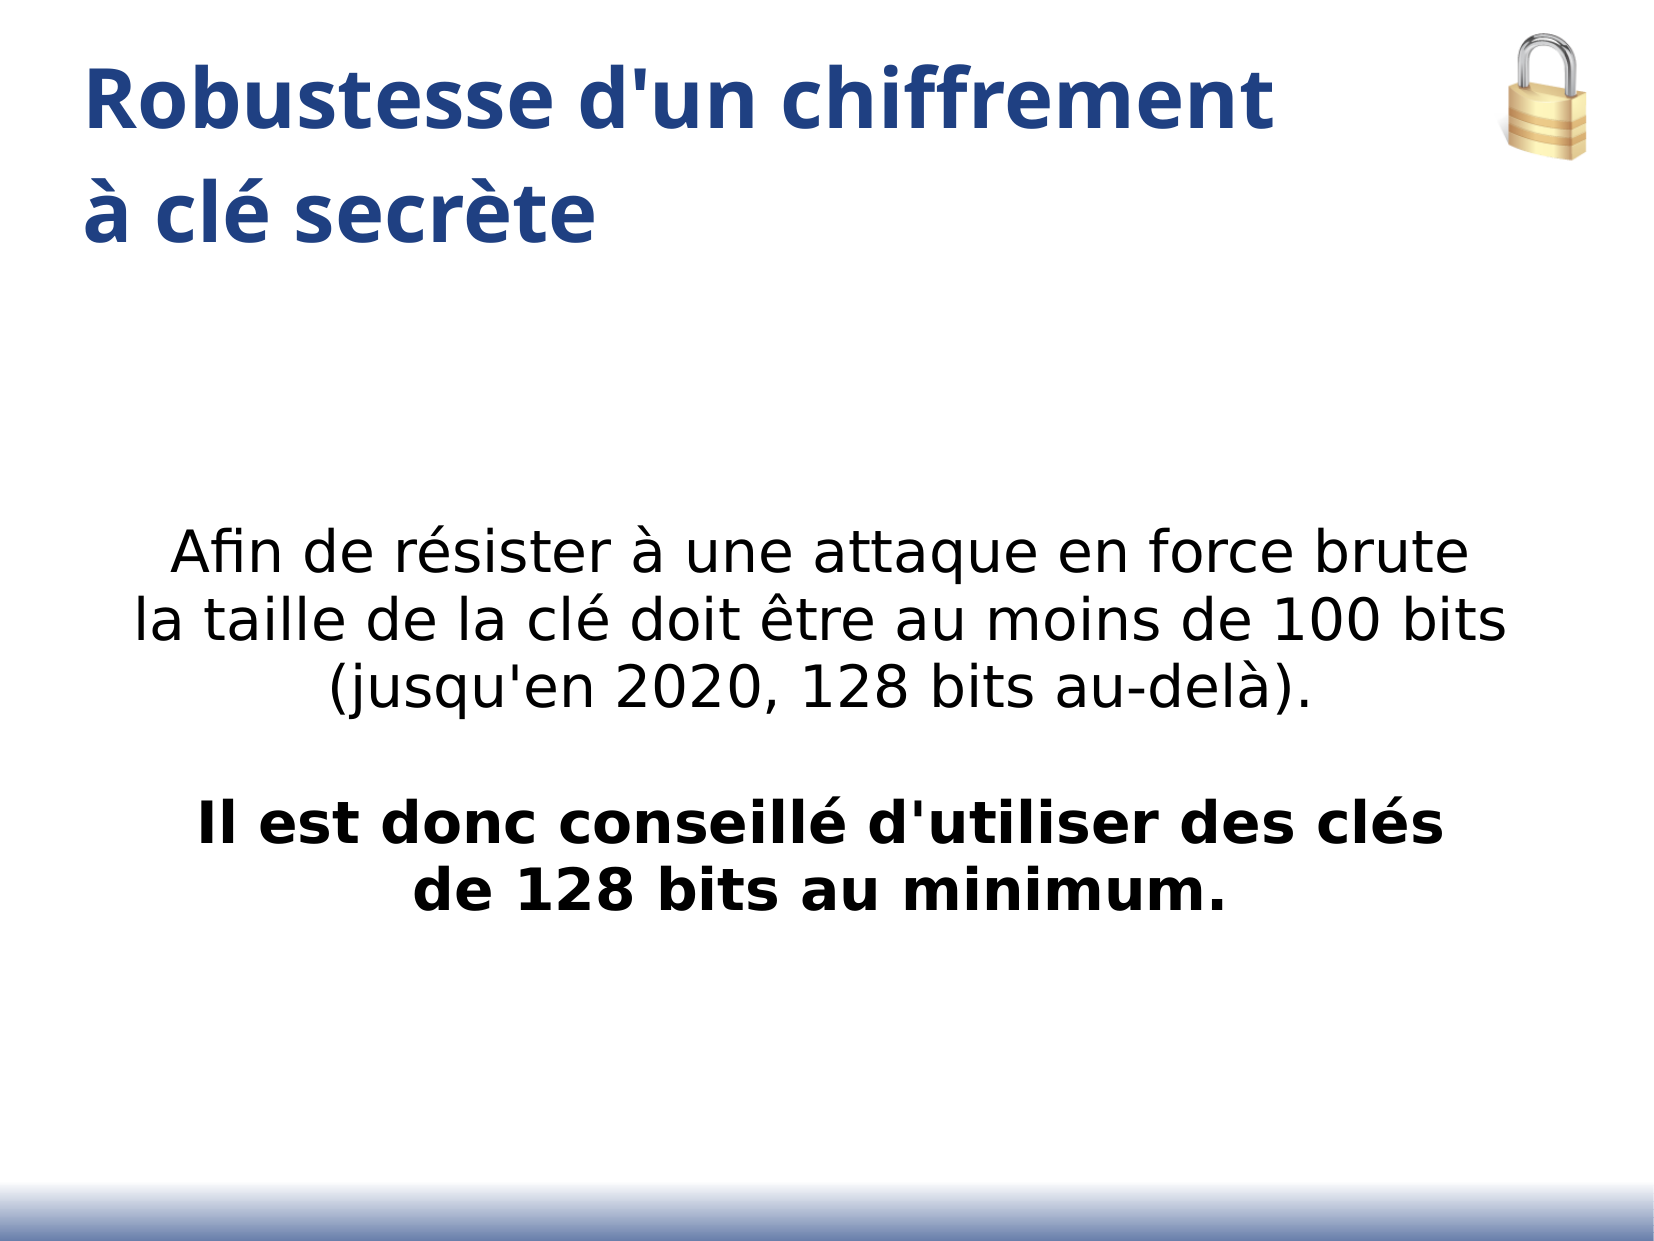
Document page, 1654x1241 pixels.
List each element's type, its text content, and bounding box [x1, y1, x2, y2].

list Il est donc conseillé d'utiliser des clés de 128 bits au minimum. [76, 739, 1566, 975]
picture [1476, 29, 1613, 166]
list Afin de résister à une attaque en force brute la taille de la clé doit être au moins de 100 bits (jusqu'en 2020, 128 bits au-delà). [76, 454, 1566, 739]
title Robustesse d'un chiffrement à clé secrète [82, 49, 1571, 257]
